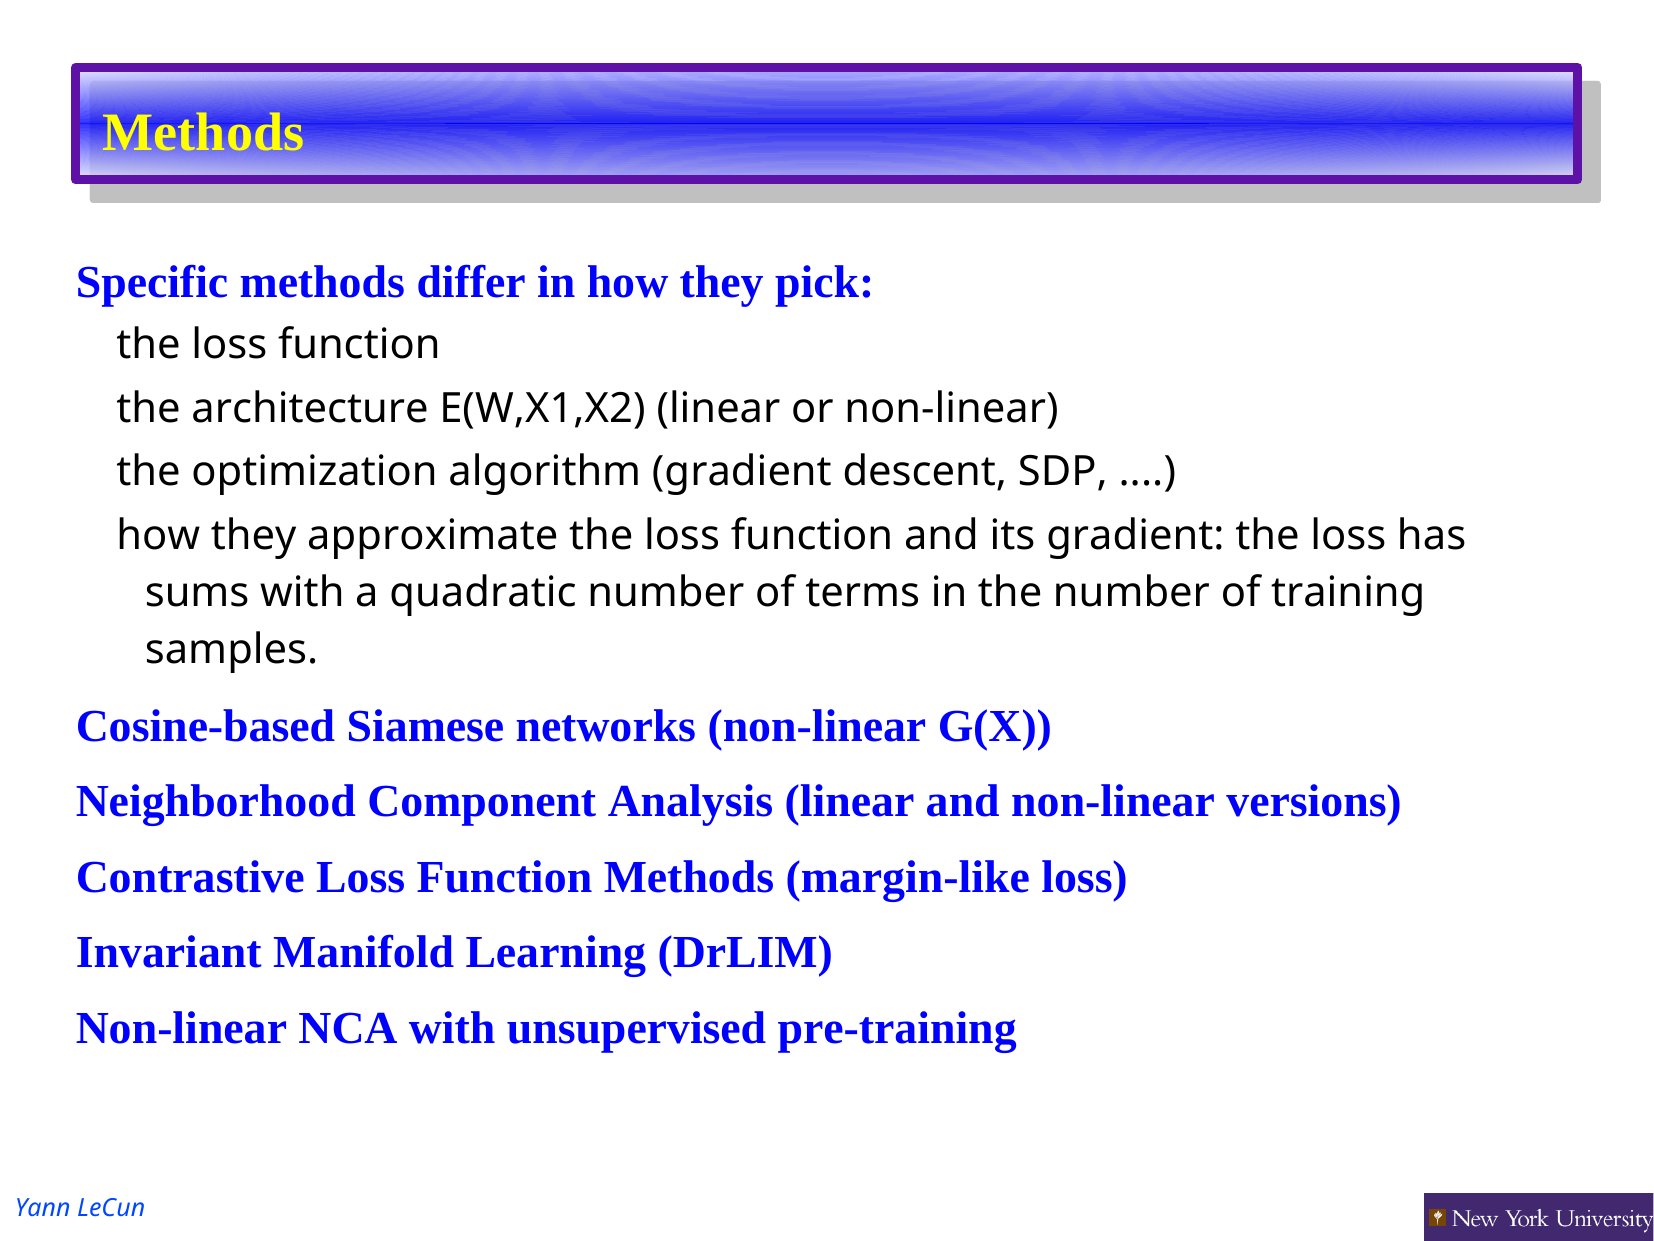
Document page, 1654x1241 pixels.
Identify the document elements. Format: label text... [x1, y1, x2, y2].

title Methods [75, 67, 1578, 180]
picture [1424, 1193, 1654, 1241]
list Specific methods differ in how they pick: the loss function the architecture E(W,X1,X2) (linear or non-linear) the optimization algorithm (gradient descent, SDP, ....) how they approximate the loss function and its gradient: the loss has sums with a quadratic number of terms in the number of training samples. Cosine-based Siamese networks (non-linear G(X)) Neighborhood Component Analysis (linear and non-linear versions) Contrastive Loss Function Methods (margin-like loss) Invariant Manifold Learning (DrLIM) Non-linear NCA with unsupervised pre-training [75, 256, 1565, 1156]
